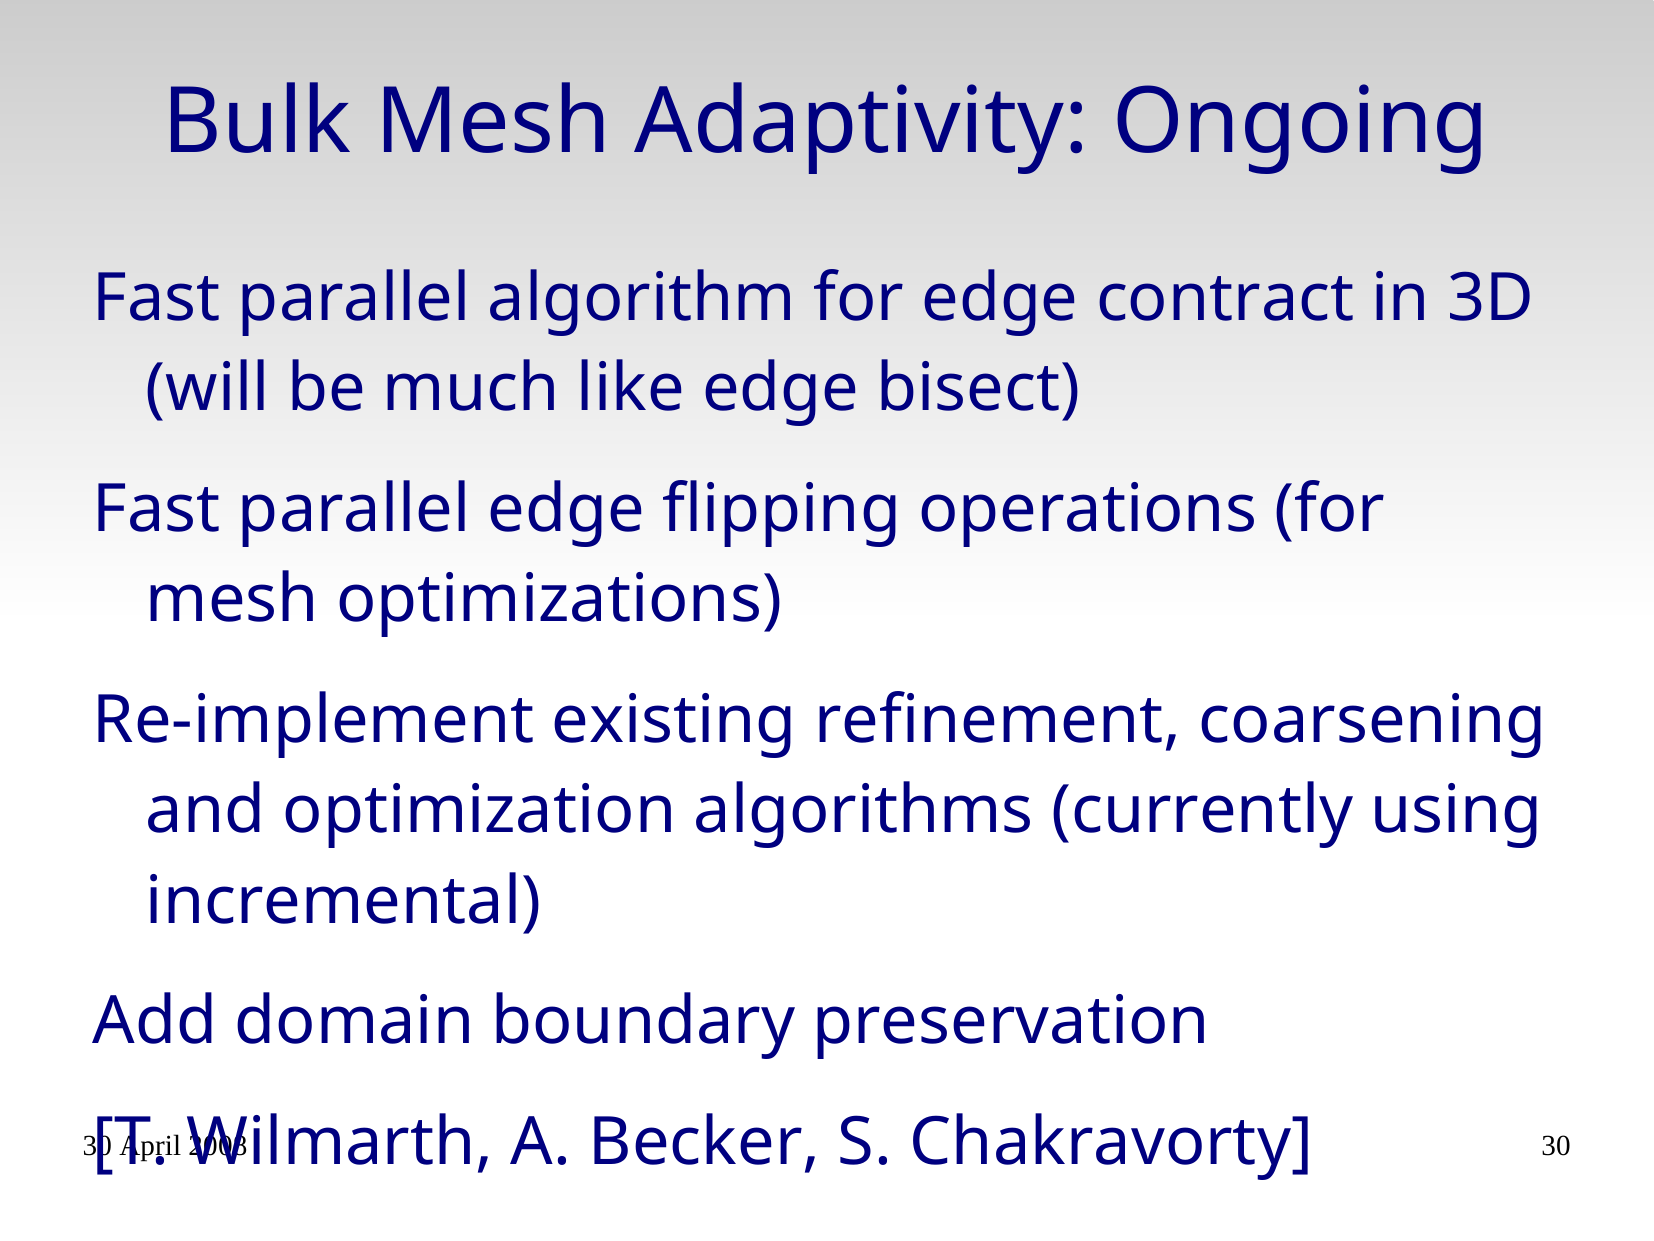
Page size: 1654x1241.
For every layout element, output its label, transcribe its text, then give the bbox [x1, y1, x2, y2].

title Bulk Mesh Adaptivity: Ongoing [82, 13, 1571, 222]
list Fast parallel algorithm for edge contract in 3D (will be much like edge bisect) Fast parallel edge flipping operations (for mesh optimizations) Re-implement existing refinement, coarsening and optimization algorithms (currently using incremental) Add domain boundary preservation [T. Wilmarth, A. Becker, S. Chakravorty] [75, 248, 1564, 1097]
